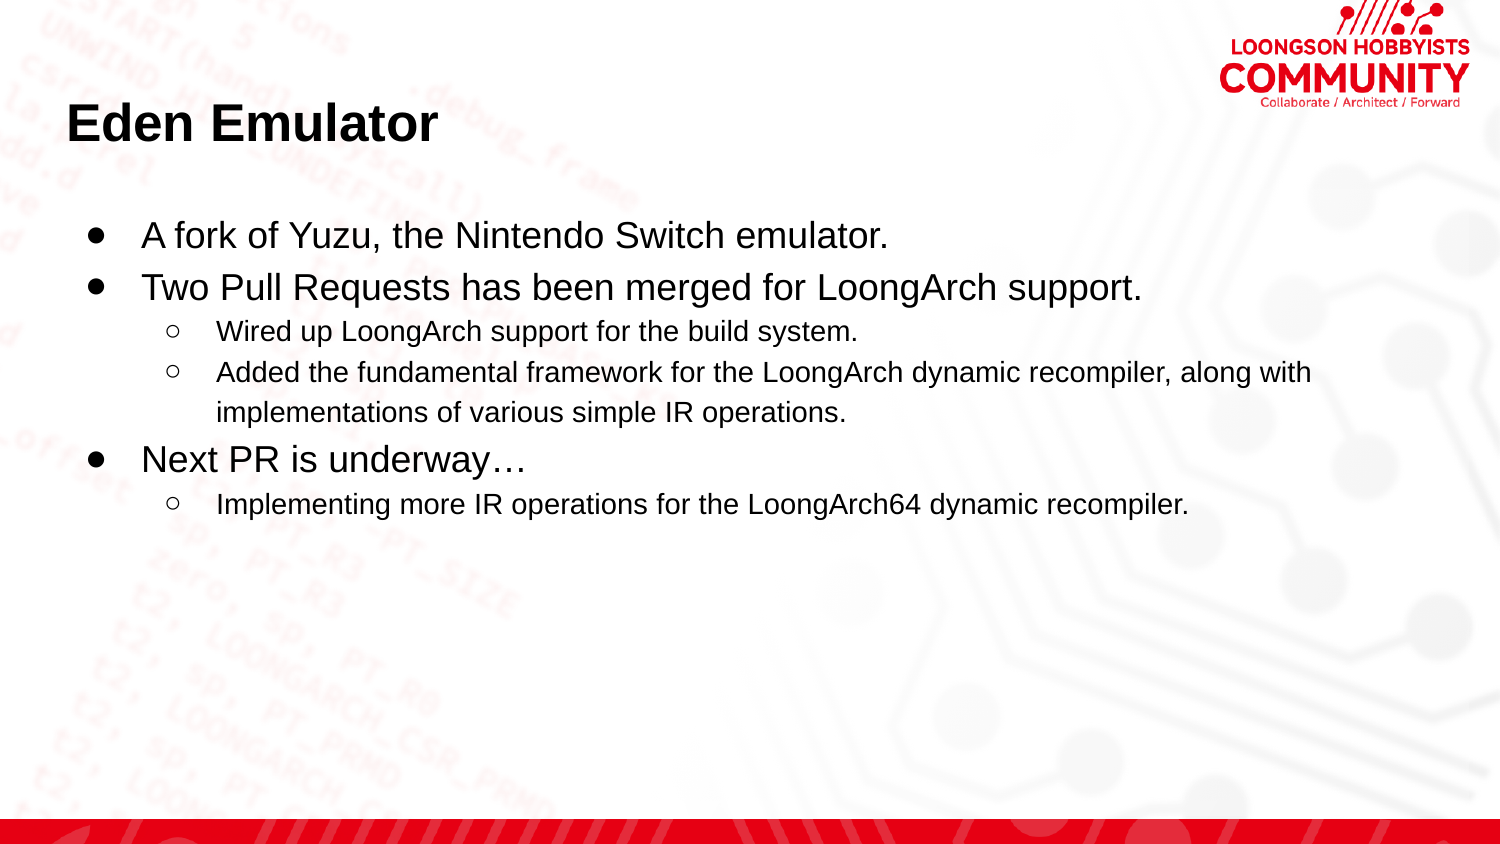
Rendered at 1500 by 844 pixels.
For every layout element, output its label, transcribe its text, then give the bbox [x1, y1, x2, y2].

title Eden Emulator [51, 72, 1449, 167]
list A fork of Yuzu, the Nintendo Switch emulator. Two Pull Requests has been merged for LoongArch support. Wired up LoongArch support for the build system. Added the fundamental framework for the LoongArch dynamic recompiler, along with implementations of various simple IR operations. Next PR is underway… Implementing more IR operations for the LoongArch64 dynamic recompiler. [51, 189, 1469, 817]
picture [0, 0, 1500, 844]
